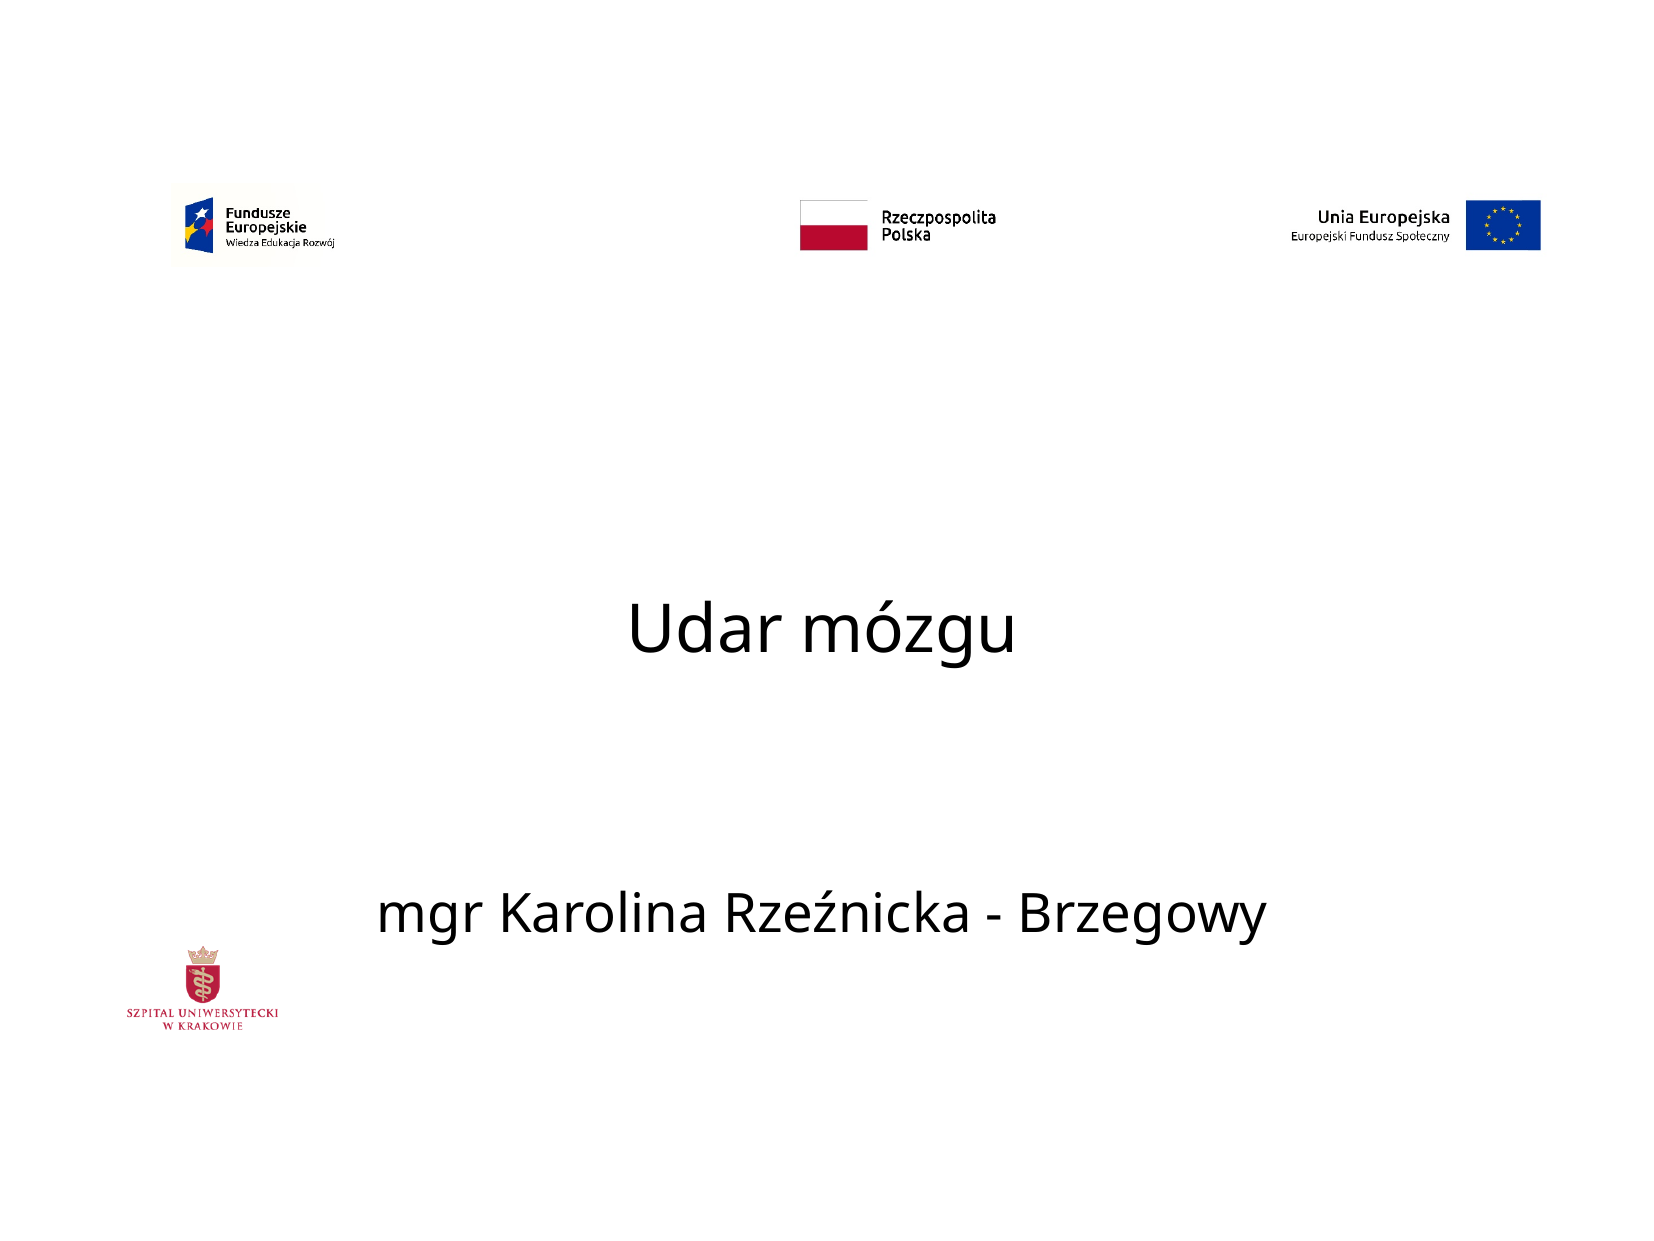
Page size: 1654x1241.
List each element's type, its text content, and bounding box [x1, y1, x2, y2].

picture [785, 183, 1010, 267]
picture [171, 183, 348, 267]
title Udar mózgu mgr Karolina Rzeźnicka - Brzegowy [202, 585, 1443, 1017]
picture [127, 946, 278, 1030]
picture [1275, 183, 1557, 267]
